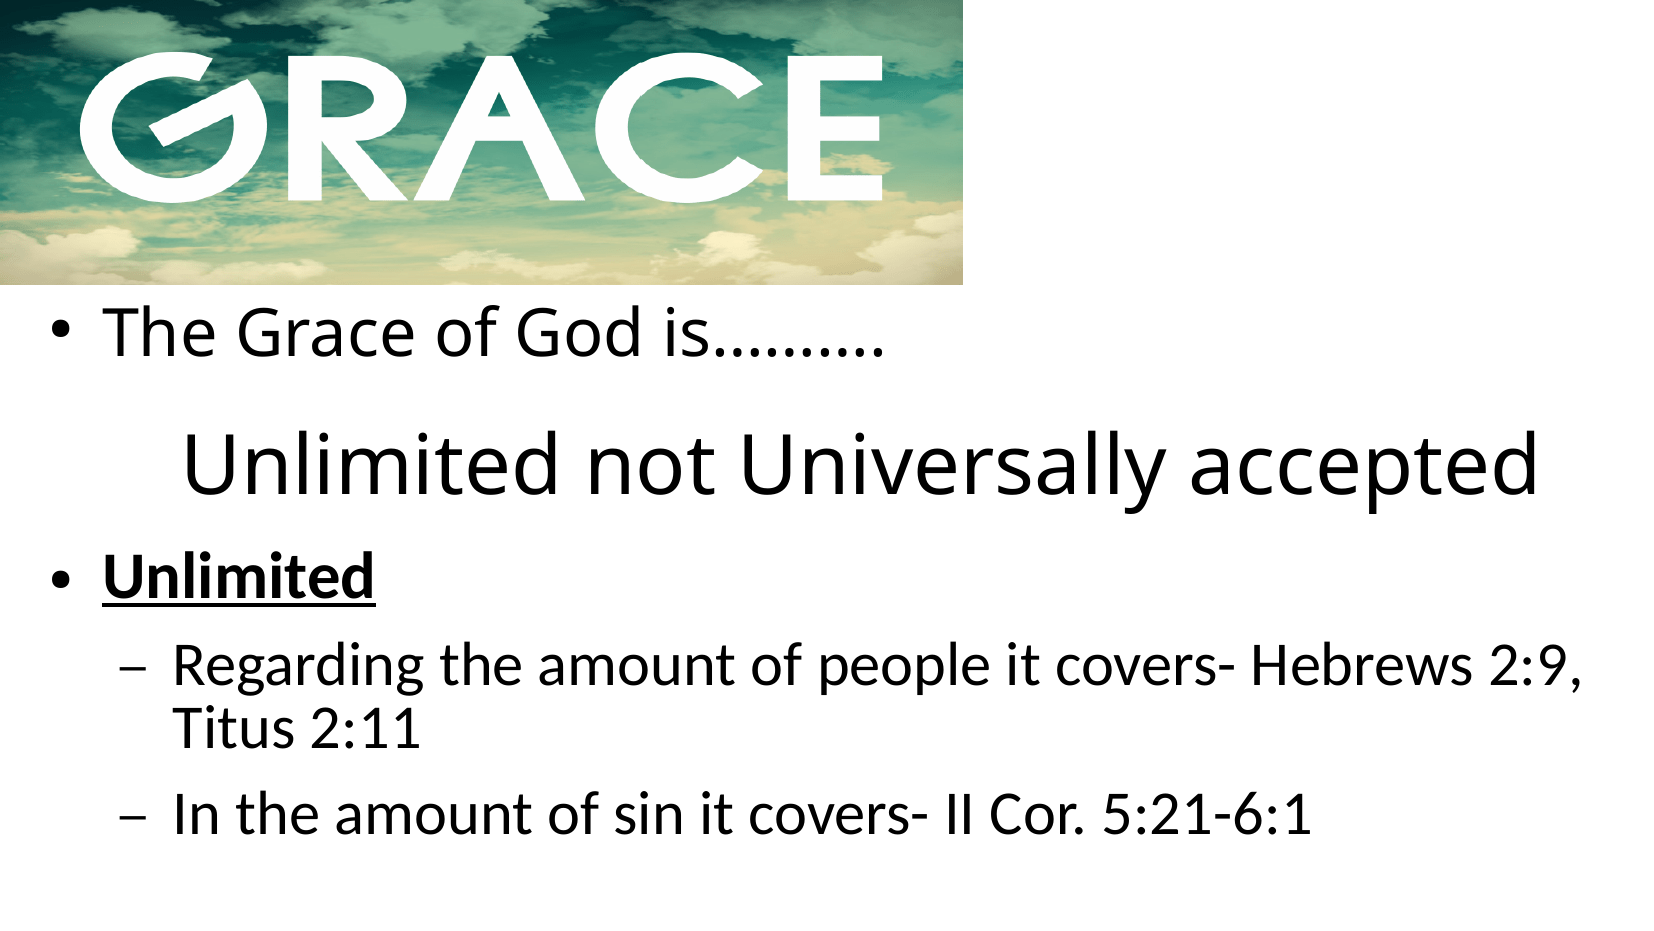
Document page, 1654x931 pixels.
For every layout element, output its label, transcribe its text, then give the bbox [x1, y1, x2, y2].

picture [0, 0, 963, 286]
list The Grace of God is………. Unlimited not Universally accepted Unlimited Regarding the amount of people it covers- Hebrews 2:9, Titus 2:11 In the amount of sin it covers- II Cor. 5:21-6:1 [31, 285, 1622, 916]
